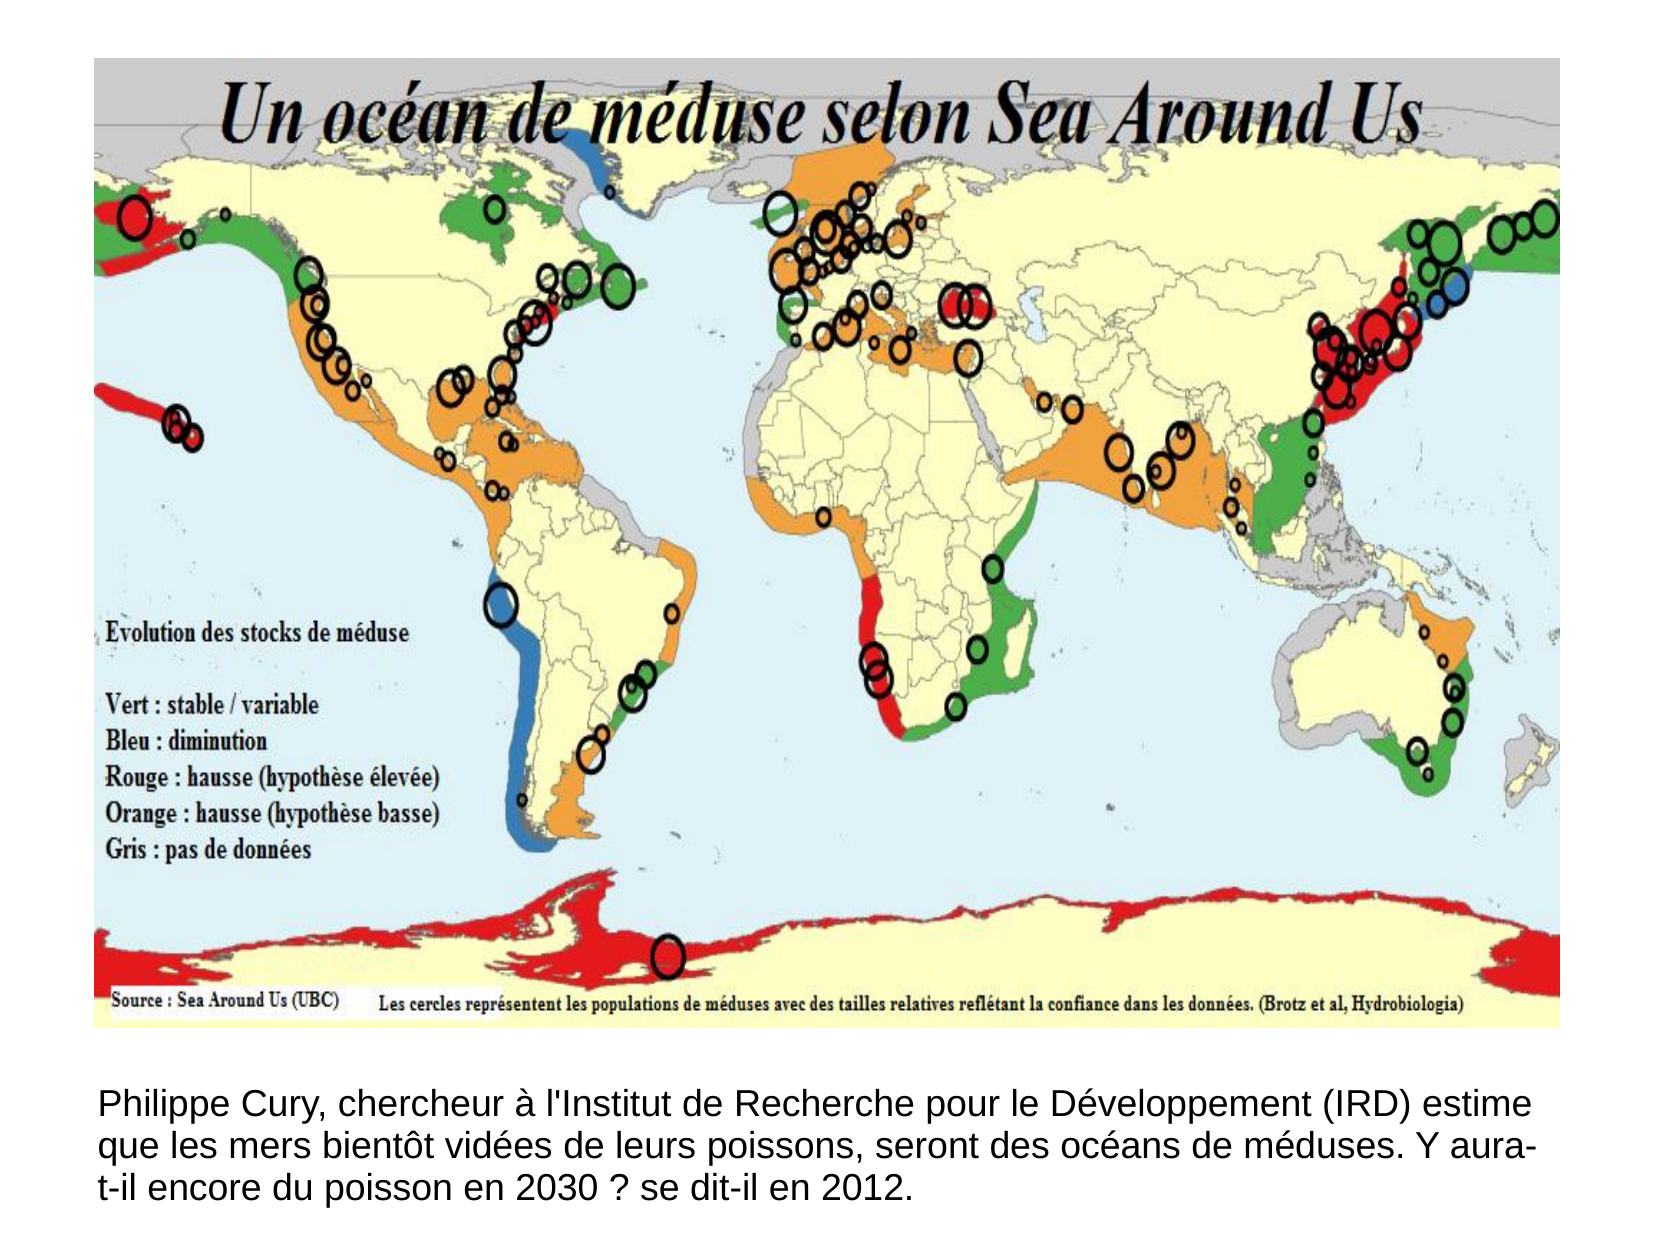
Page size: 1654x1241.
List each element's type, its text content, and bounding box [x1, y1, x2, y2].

text_box Philippe Cury, chercheur à l'Institut de Recherche pour le Développement (IRD) estime que les mers bientôt vidées de leurs poissons, seront des océans de méduses. Y aura-t-il encore du poisson en 2030 ? se dit-il en 2012. [82, 1074, 1560, 1216]
picture [94, 58, 1560, 1028]
